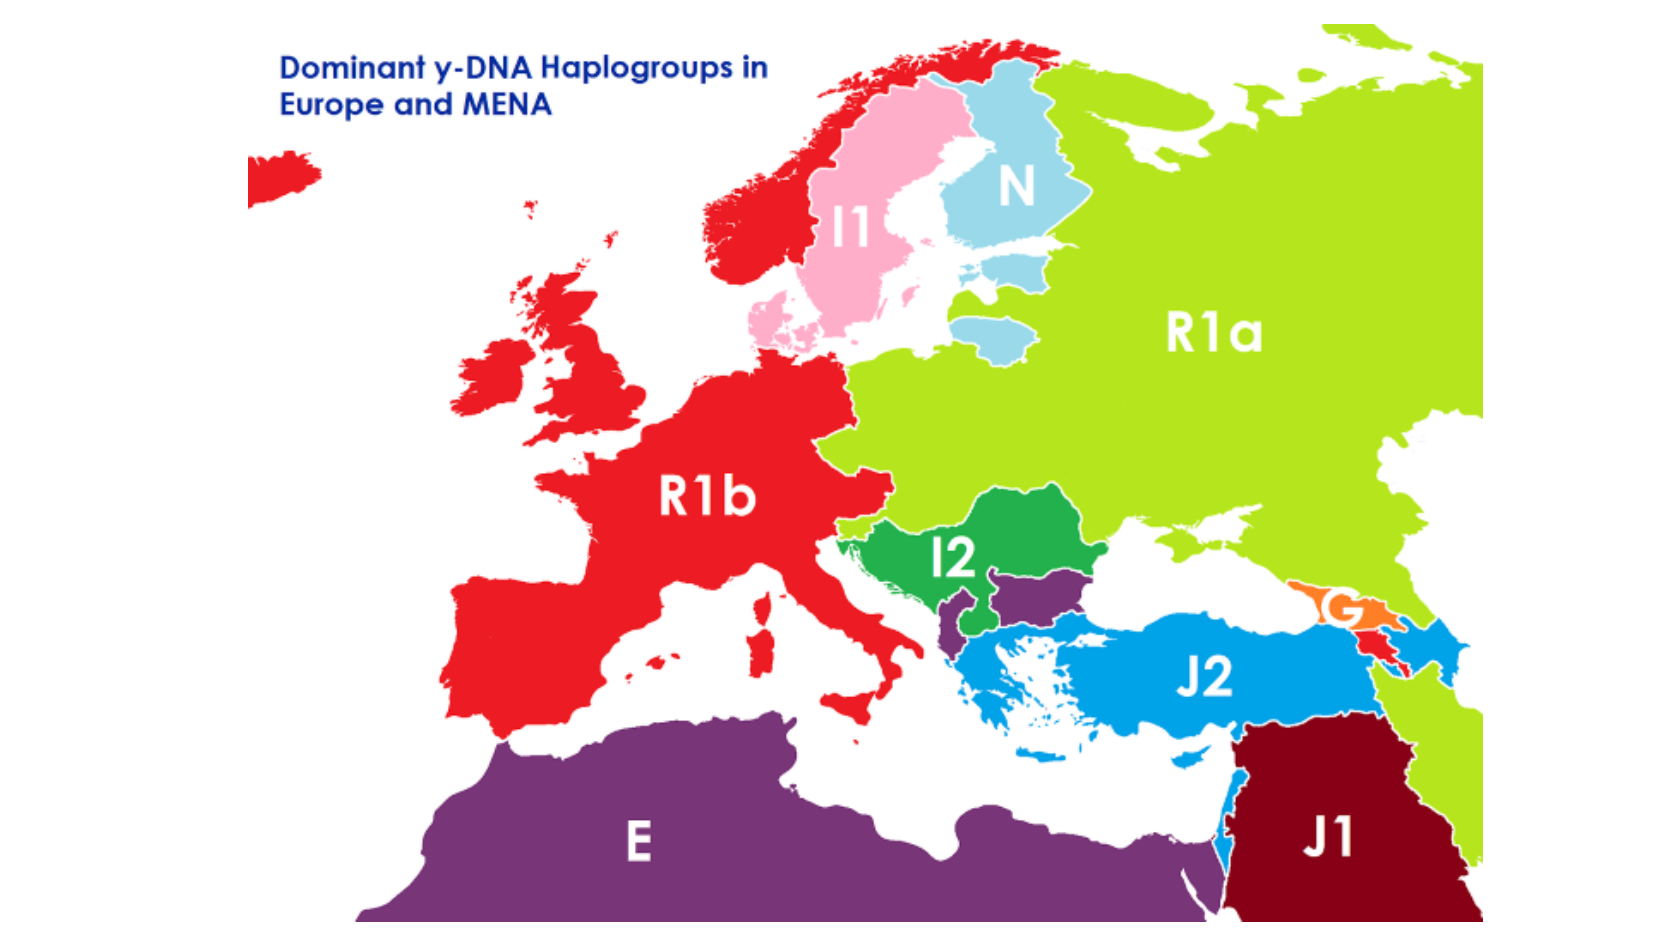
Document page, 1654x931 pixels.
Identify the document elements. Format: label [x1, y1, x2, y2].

picture [248, 24, 1483, 922]
